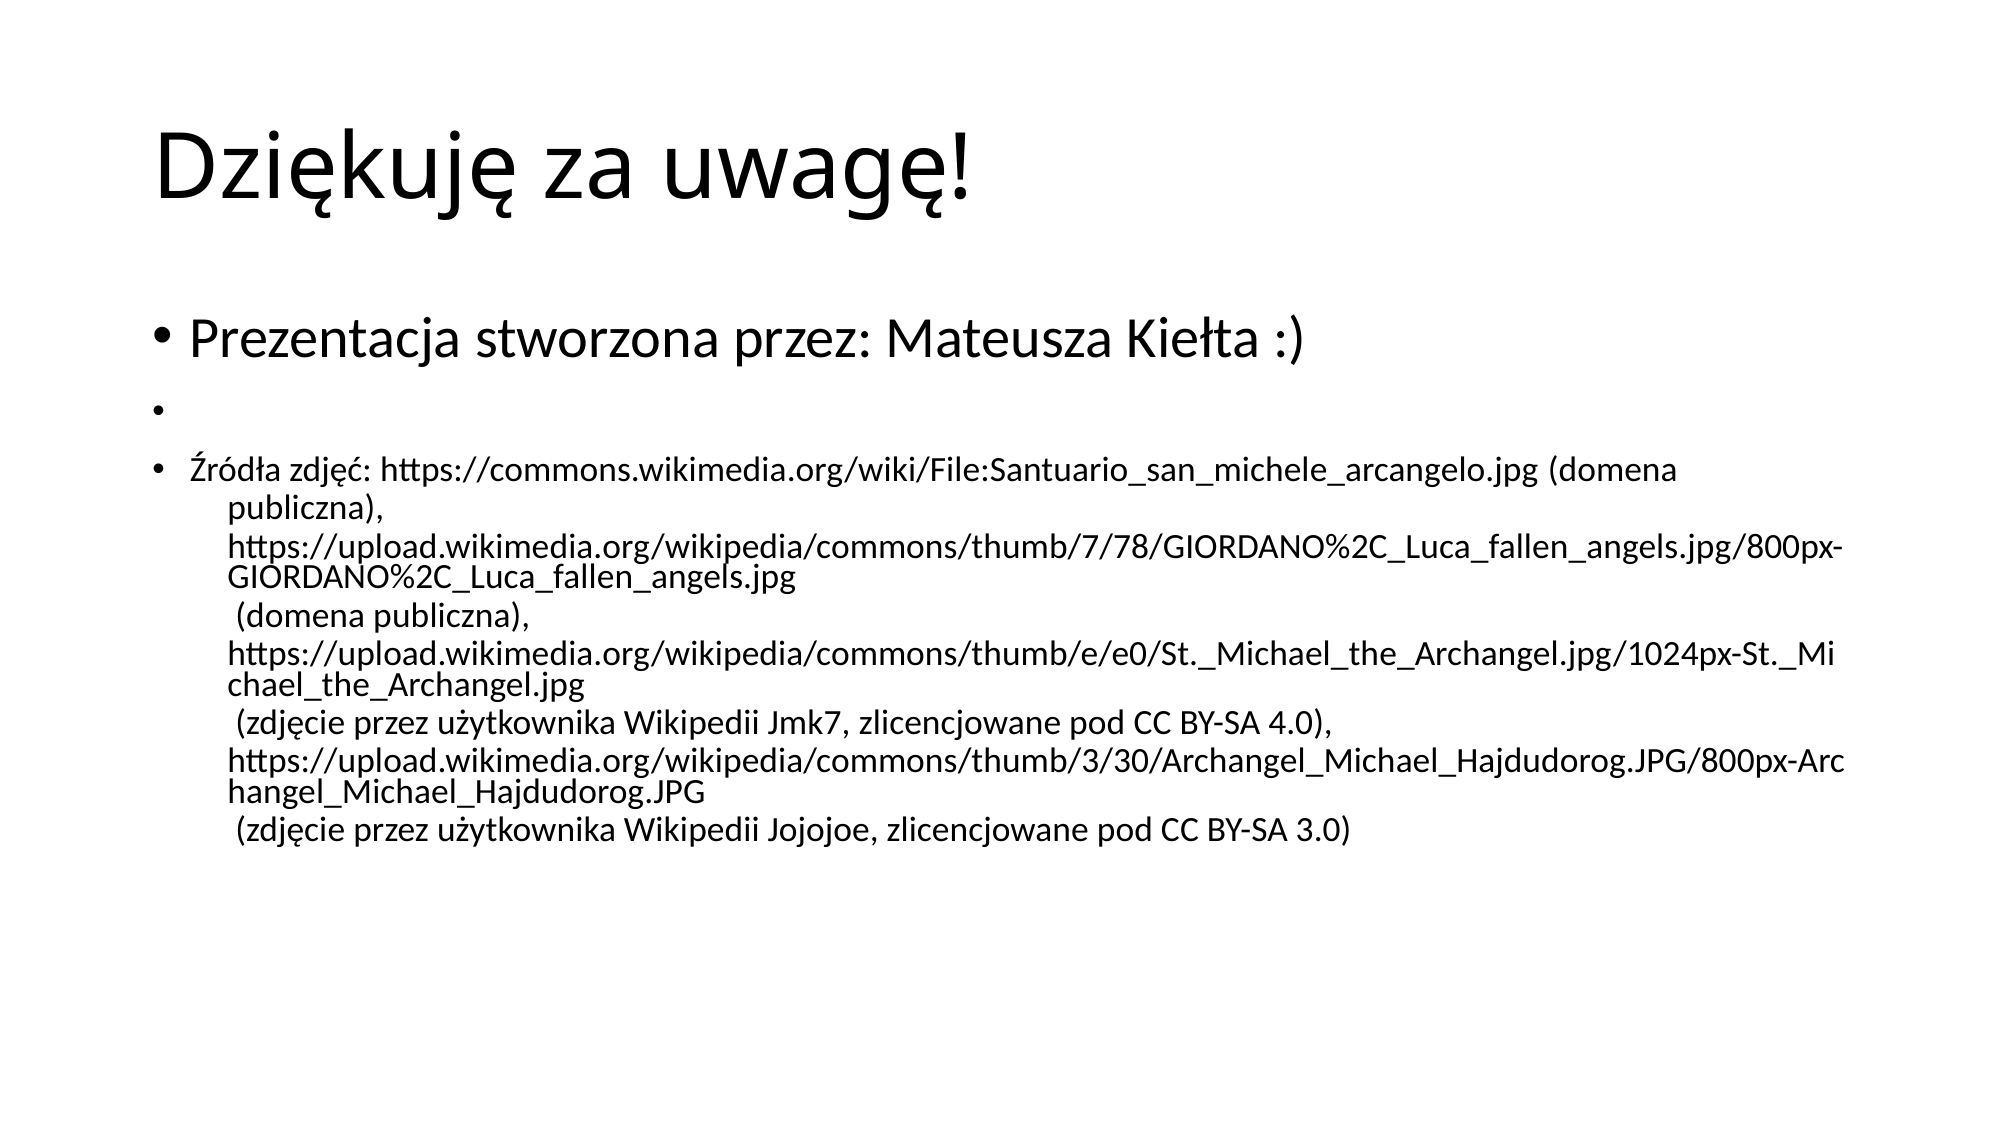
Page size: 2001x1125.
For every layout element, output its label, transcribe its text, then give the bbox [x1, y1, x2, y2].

list Prezentacja stworzona przez: Mateusza Kiełta :) Źródła zdjęć: https://commons.wikimedia.org/wiki/File:Santuario_san_michele_arcangelo.jpg (domena publiczna), https://upload.wikimedia.org/wikipedia/commons/thumb/7/78/GIORDANO%2C_Luca_fallen_angels.jpg/800px-GIORDANO%2C_Luca_fallen_angels.jpg (domena publiczna), https://upload.wikimedia.org/wikipedia/commons/thumb/e/e0/St._Michael_the_Archangel.jpg/1024px-St._Michael_the_Archangel.jpg (zdjęcie przez użytkownika Wikipedii Jmk7, zlicencjowane pod CC BY-SA 4.0), https://upload.wikimedia.org/wikipedia/commons/thumb/3/30/Archangel_Michael_Hajdudorog.JPG/800px-Archangel_Michael_Hajdudorog.JPG (zdjęcie przez użytkownika Wikipedii Jojojoe, zlicencjowane pod CC BY-SA 3.0) [137, 299, 1863, 1014]
title Dziękuję za uwagę! [137, 59, 1863, 278]
